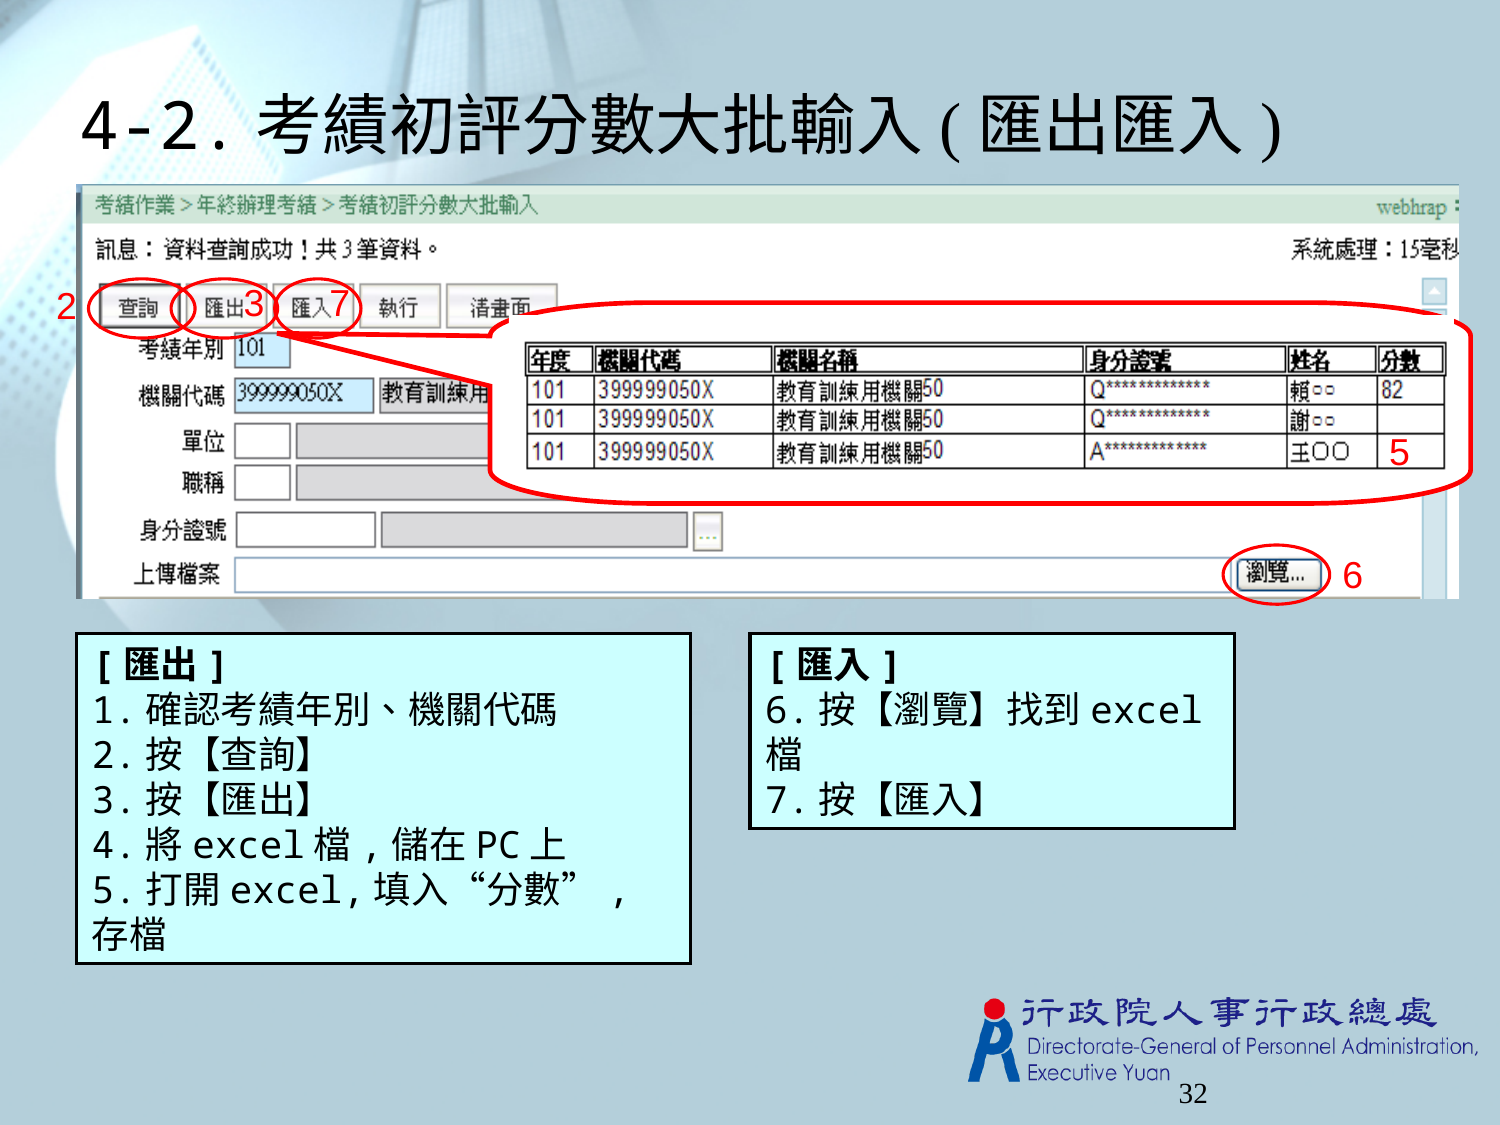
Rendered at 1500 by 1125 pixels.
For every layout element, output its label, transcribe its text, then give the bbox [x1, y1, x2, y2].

text_box [277, 320, 1471, 504]
text_box [526, 302, 1435, 315]
text_box 7 [319, 278, 361, 324]
picture [1225, 547, 1328, 599]
picture [278, 281, 351, 334]
text_box [匯入] 6.按【瀏覽】找到excel檔 7.按【匯入】 [750, 633, 1235, 787]
picture [76, 184, 1459, 480]
text_box 2 [42, 281, 91, 327]
text_box [1163, 1066, 1477, 1125]
picture [173, 293, 193, 324]
text_box 5 [1376, 428, 1424, 474]
picture [76, 322, 1459, 599]
text_box 3 [230, 278, 278, 324]
picture [188, 281, 265, 336]
picture [91, 281, 179, 336]
text_box 4-2.考績初評分數大批輸入(匯出匯入) [65, 66, 1364, 179]
text_box 6 [1328, 550, 1377, 596]
text_box [匯出] 1.確認考績年別、機關代碼 2.按【查詢】 3.按【匯出】 4.將excel檔,儲在PC上 5.打開excel,填入“分數”,存檔 [76, 633, 691, 922]
